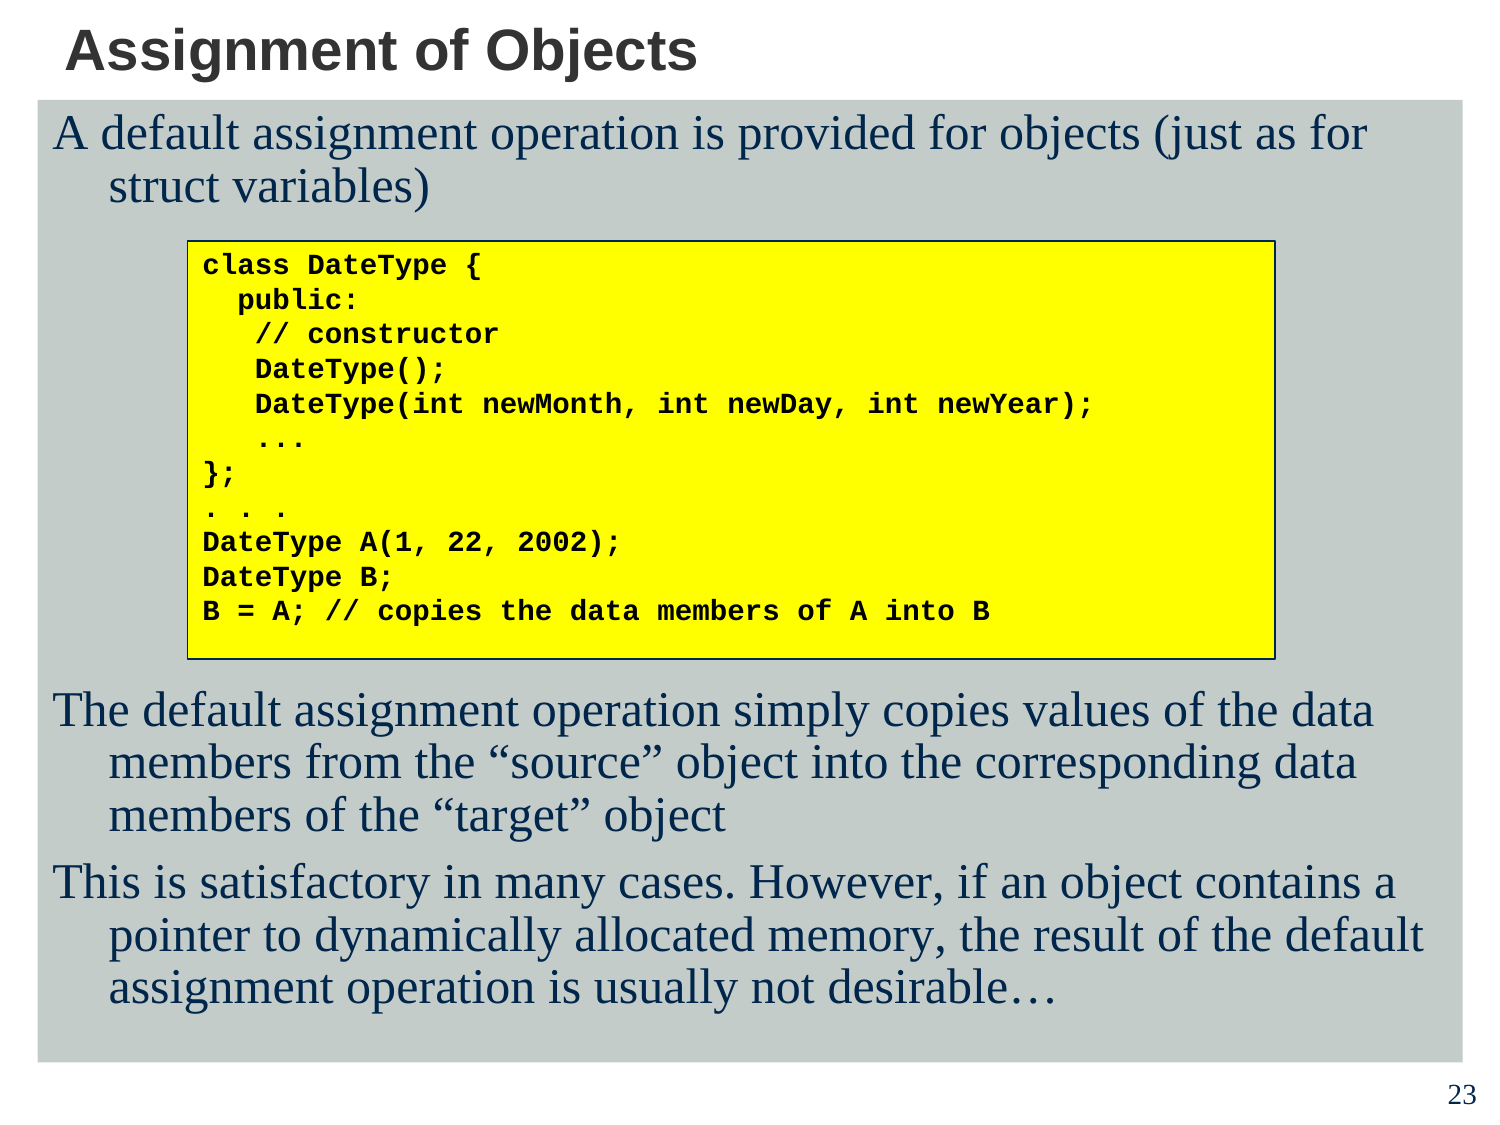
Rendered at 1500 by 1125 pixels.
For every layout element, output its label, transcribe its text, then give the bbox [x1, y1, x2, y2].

title Assignment of Objects [49, 0, 1450, 91]
list A default assignment operation is provided for objects (just as for struct variables) The default assignment operation simply copies values of the data members from the “source” object into the corresponding data members of the “target” object This is satisfactory in many cases. However, if an object contains a pointer to dynamically allocated memory, the result of the default assignment operation is usually not desirable… [37, 99, 1463, 1063]
text_box class DateType { public: // constructor DateType(); DateType(int newMonth, int newDay, int newYear); ... }; . . . DateType A(1, 22, 2002); DateType B; B = A; // copies the data members of A into B [187, 241, 1275, 673]
